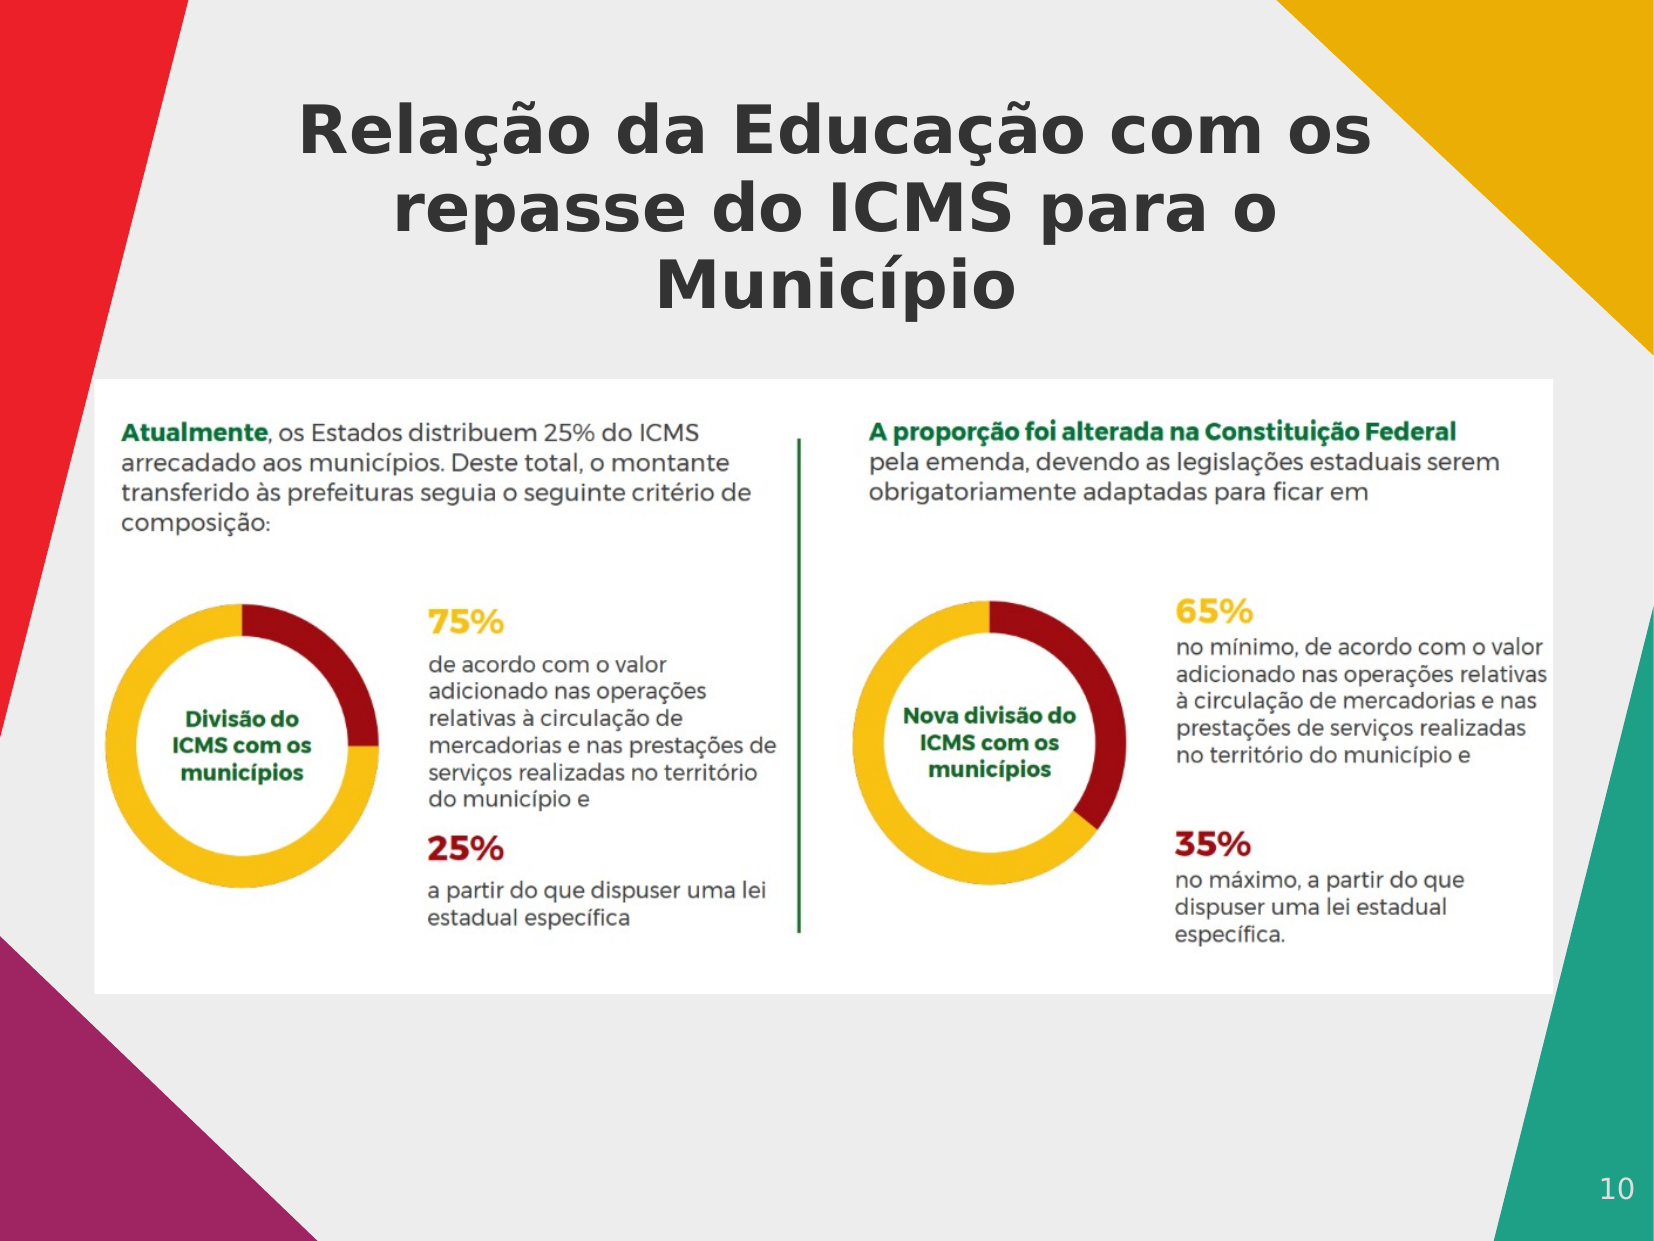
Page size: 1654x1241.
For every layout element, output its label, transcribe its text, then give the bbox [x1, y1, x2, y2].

picture [94, 379, 1554, 994]
title Relação da Educação com os repasse do ICMS para o Município [236, 84, 1436, 331]
